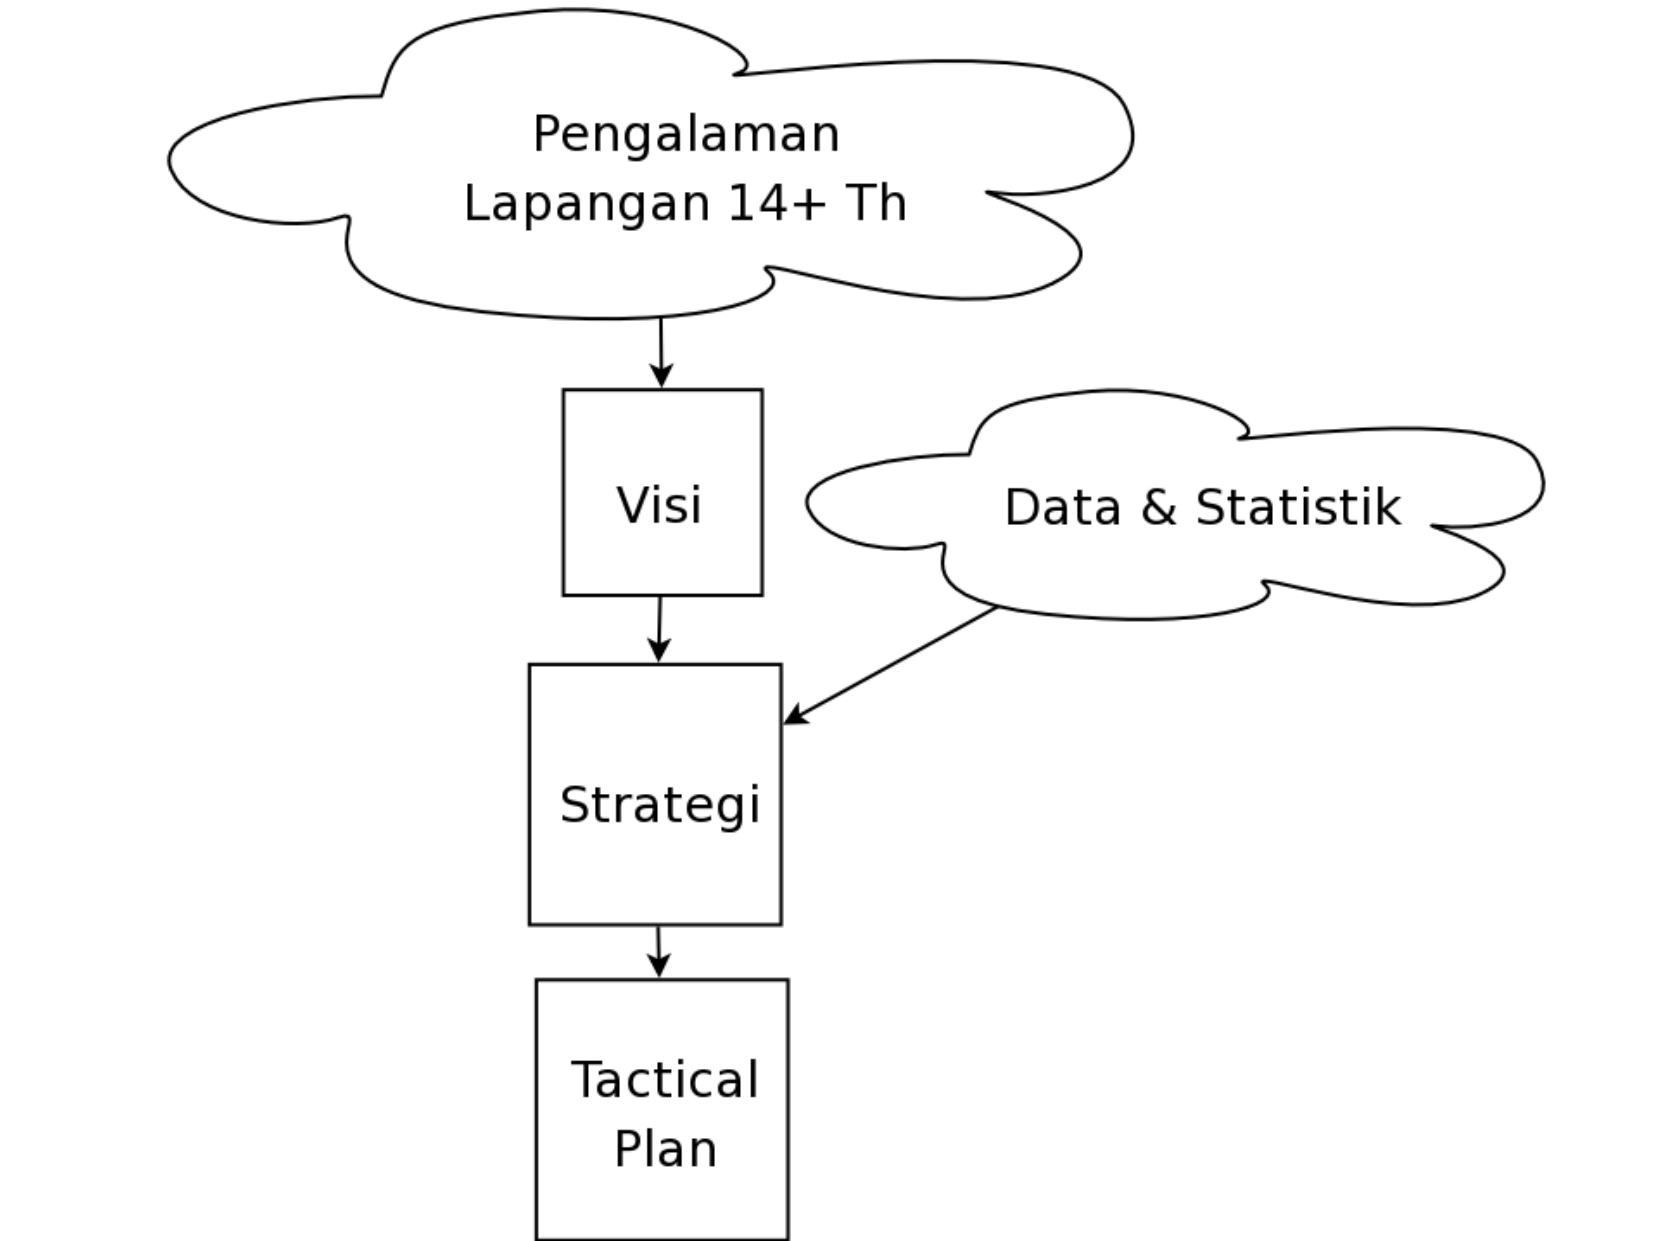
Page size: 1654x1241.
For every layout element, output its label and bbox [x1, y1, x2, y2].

picture [150, 0, 1570, 1241]
